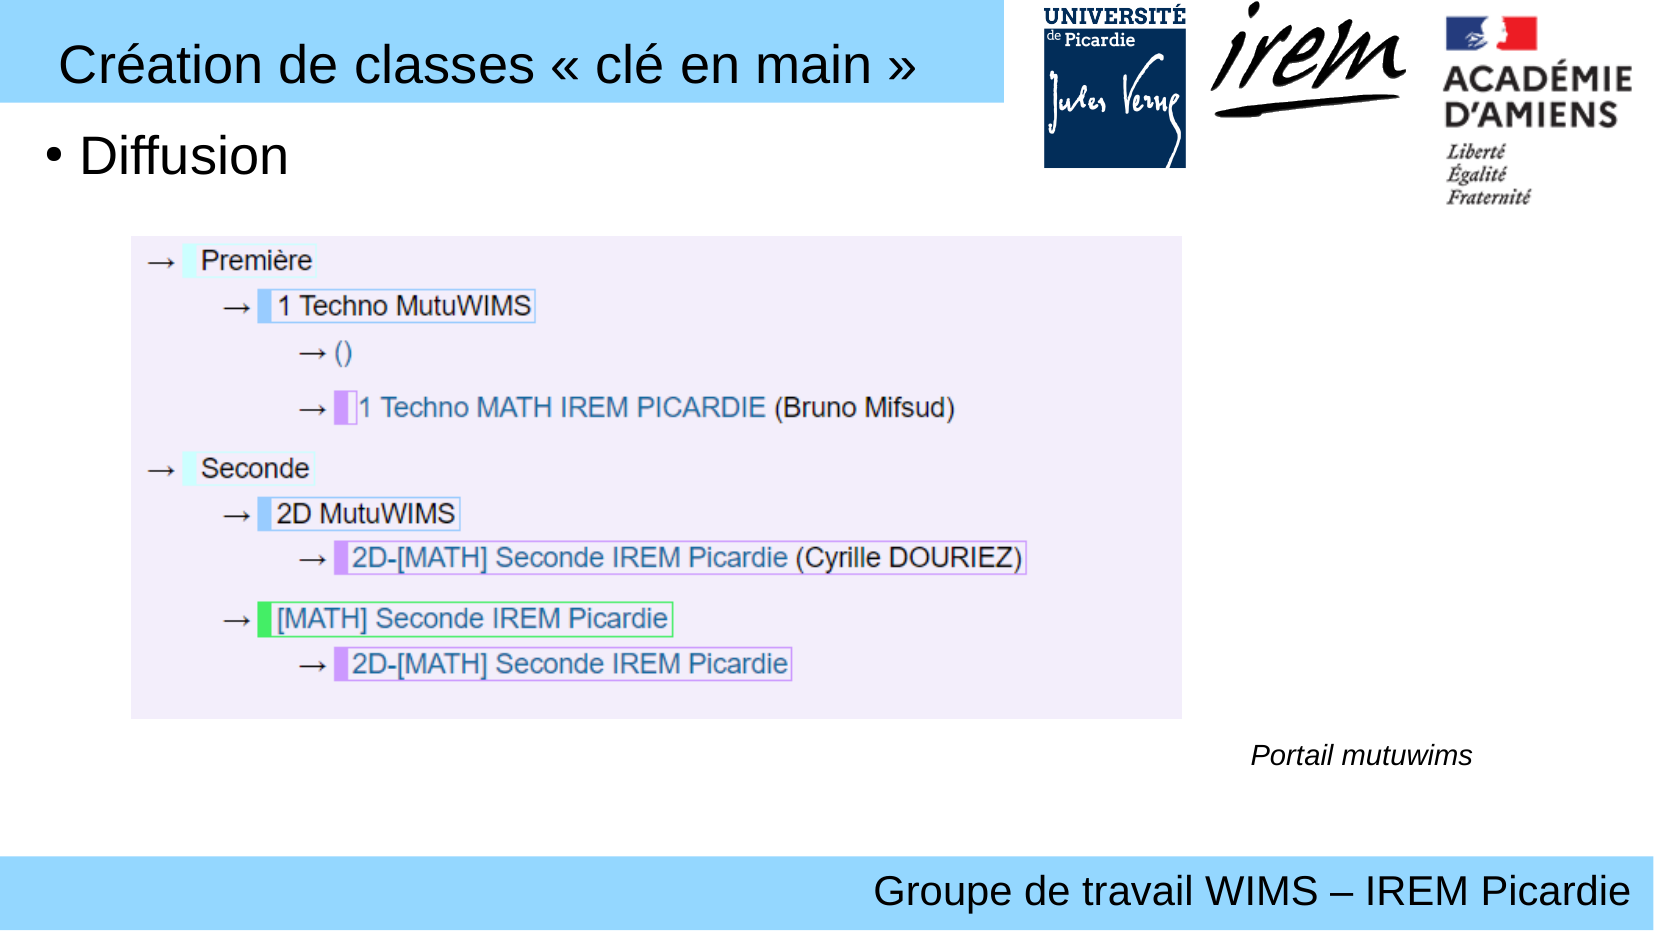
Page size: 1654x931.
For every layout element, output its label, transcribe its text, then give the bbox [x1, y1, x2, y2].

text_box Portail mutuwims [1235, 731, 1536, 798]
picture [1210, 0, 1407, 119]
list Groupe de travail WIMS – IREM Picardie [0, 856, 1654, 931]
title Création de classes « clé en main » [0, 0, 1004, 103]
text_box Diffusion [29, 118, 1152, 254]
picture [1033, 0, 1195, 178]
picture [1423, 0, 1654, 222]
picture [131, 236, 1182, 719]
